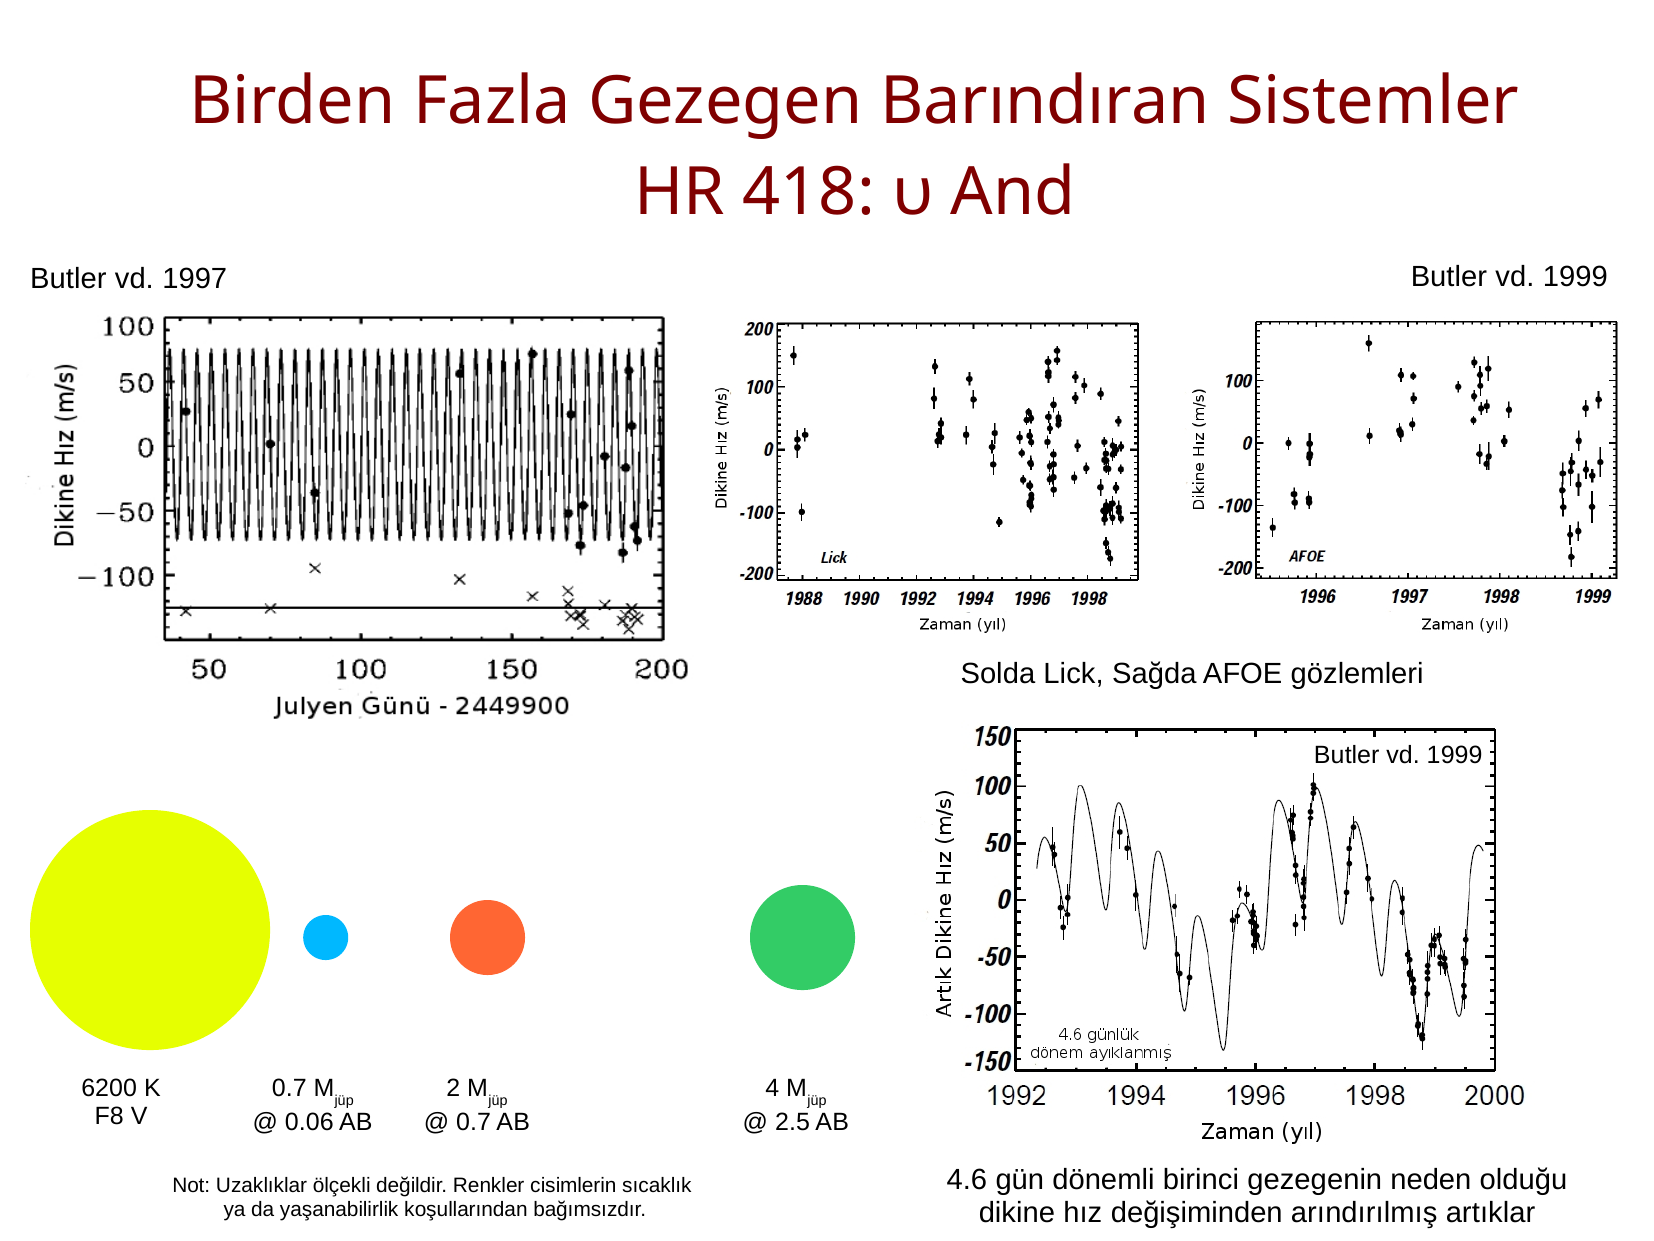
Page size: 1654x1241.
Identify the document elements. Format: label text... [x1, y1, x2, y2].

text_box Butler vd. 1999 [1092, 733, 1498, 777]
text_box 6200 K F8 V [66, 1066, 176, 1139]
text_box 0.7 Mjüp @ 0.06 AB [237, 1066, 388, 1144]
text_box [750, 885, 856, 991]
picture [914, 720, 1535, 1146]
picture [24, 313, 694, 721]
text_box 4.6 gün dönemli birinci gezegenin neden olduğu dikine hız değişiminden arındırılmış artıklar [931, 1155, 1584, 1236]
text_box Butler vd. 1997 [15, 255, 556, 303]
text_box [303, 915, 349, 961]
text_box Birden Fazla Gezegen Barındıran Sistemler HR 418: υ And [120, 45, 1591, 223]
text_box Butler vd. 1999 [1217, 252, 1623, 300]
text_box 2 Mjüp @ 0.7 AB [409, 1066, 546, 1144]
text_box 4 Mjüp @ 2.5 AB [727, 1066, 865, 1144]
text_box [450, 900, 526, 976]
text_box [30, 810, 271, 1051]
picture [702, 295, 1636, 650]
text_box Not: Uzaklıklar ölçekli değildir. Renkler cisimlerin sıcaklık ya da yaşanabilirlik koşullarından bağımsızdır. [45, 1166, 826, 1229]
text_box Solda Lick, Sağda AFOE gözlemleri [855, 649, 1531, 698]
